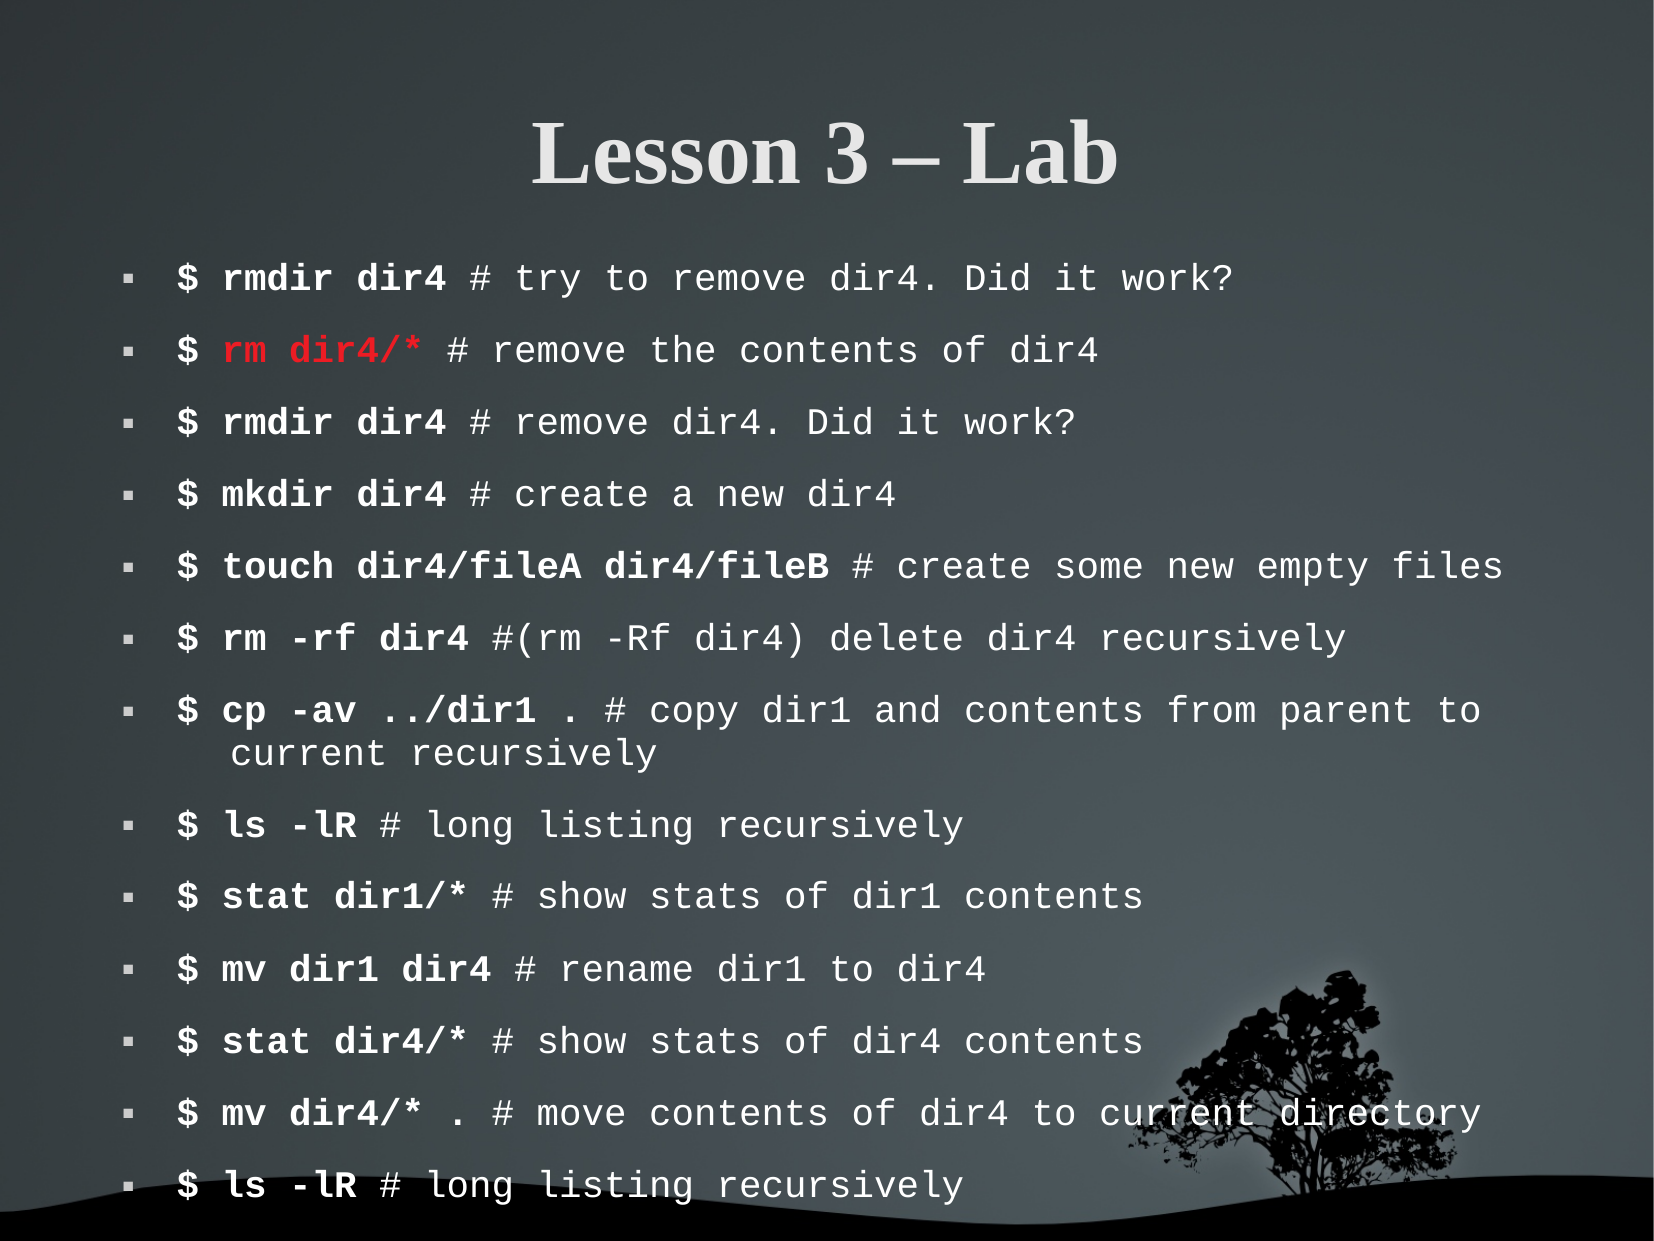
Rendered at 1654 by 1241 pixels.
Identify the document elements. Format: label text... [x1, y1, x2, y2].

list $ rmdir dir4 # try to remove dir4. Did it work? $ rm dir4/* # remove the contents of dir4 $ rmdir dir4 # remove dir4. Did it work? $ mkdir dir4 # create a new dir4 $ touch dir4/fileA dir4/fileB # create some new empty files $ rm -rf dir4 #(rm -Rf dir4) delete dir4 recursively $ cp -av ../dir1 . # copy dir1 and contents from parent to current recursively $ ls -lR # long listing recursively $ stat dir1/* # show stats of dir1 contents $ mv dir1 dir4 # rename dir1 to dir4 $ stat dir4/* # show stats of dir4 contents $ mv dir4/* . # move contents of dir4 to current directory $ ls -lR # long listing recursively [88, 258, 1577, 1209]
picture [0, 0, 1654, 1241]
title Lesson 3 – Lab [82, 49, 1571, 257]
